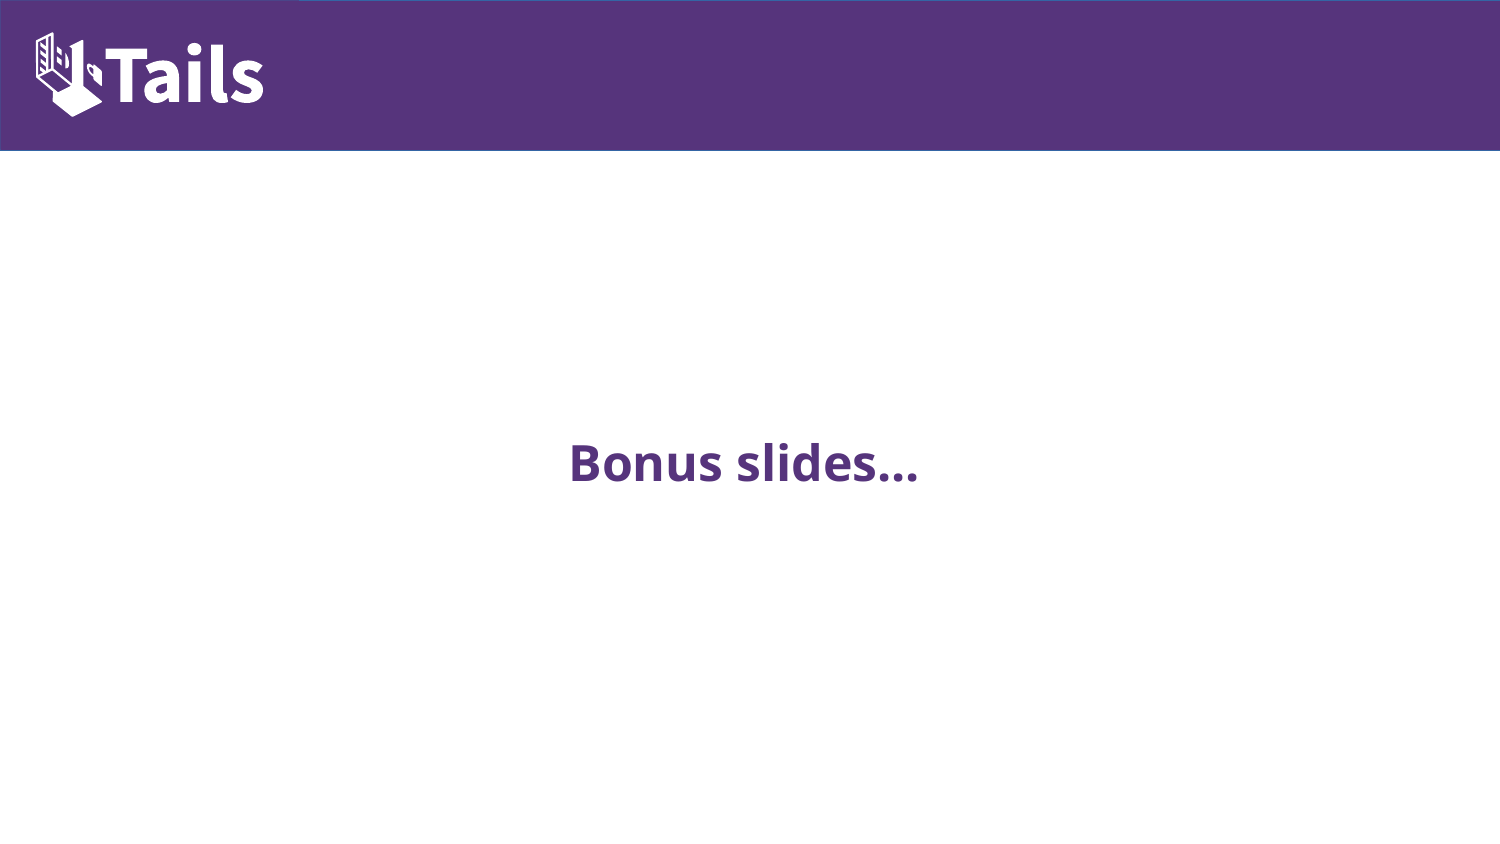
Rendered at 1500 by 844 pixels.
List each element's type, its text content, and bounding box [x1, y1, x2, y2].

title Bonus slides... [568, 398, 1351, 526]
